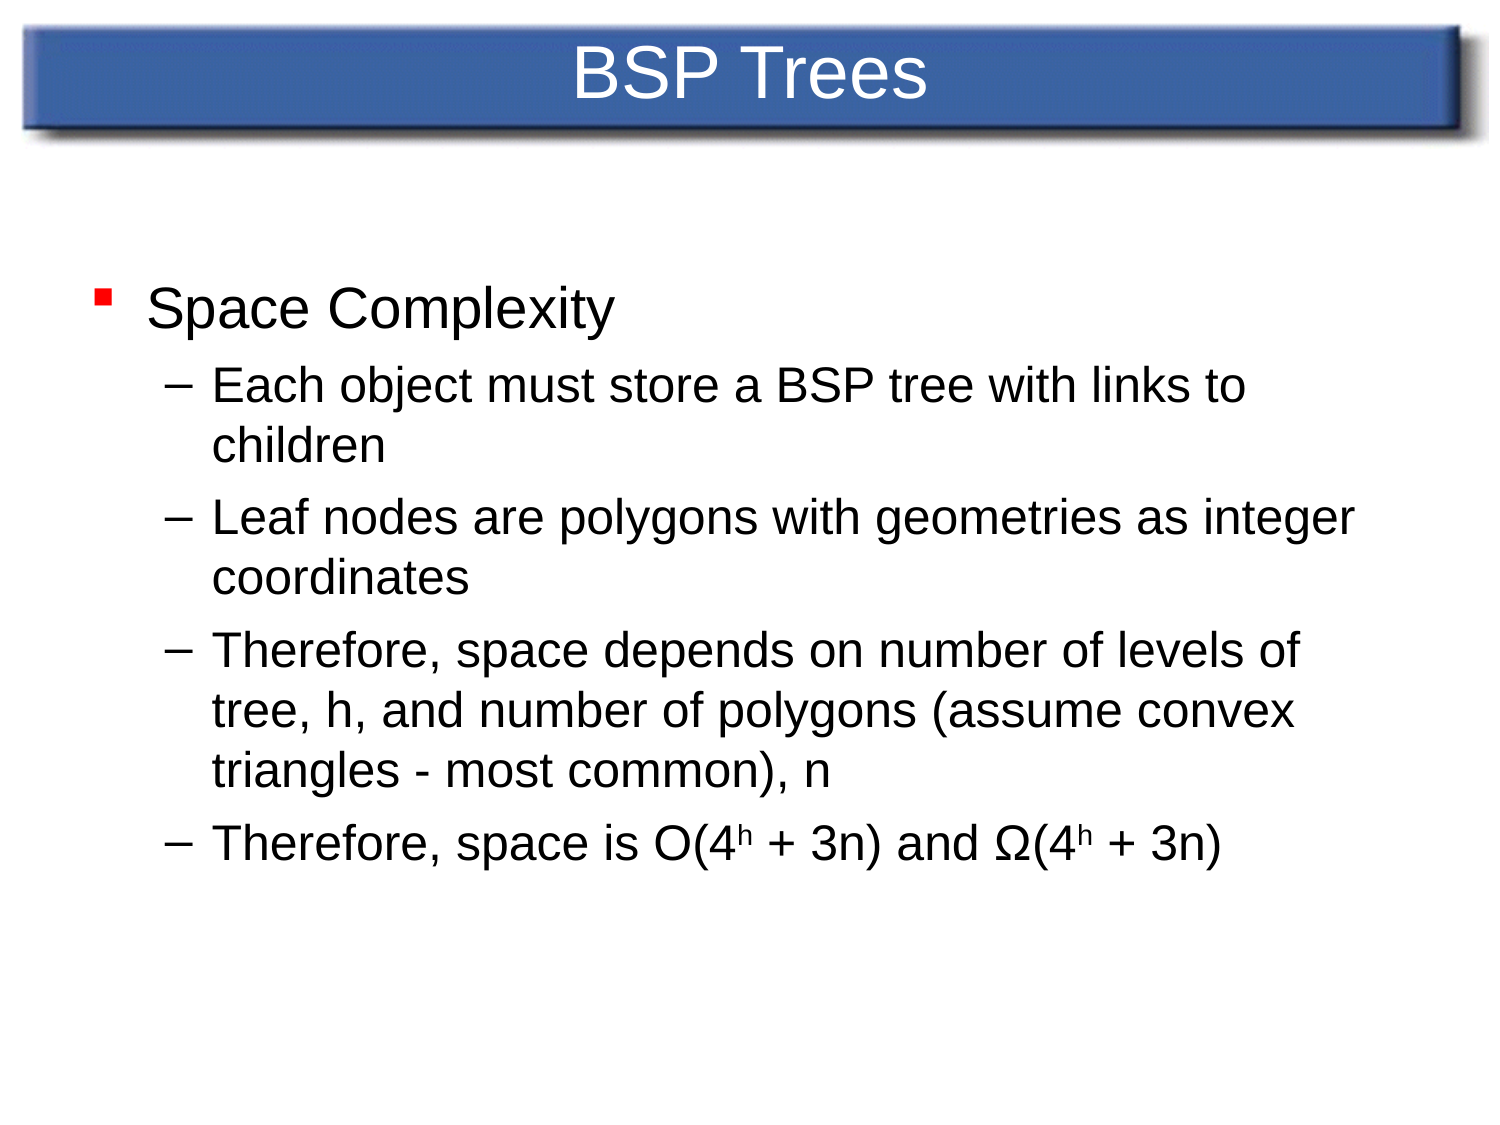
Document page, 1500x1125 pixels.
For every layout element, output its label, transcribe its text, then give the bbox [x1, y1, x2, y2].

picture [21, 22, 1489, 149]
title BSP Trees [75, 0, 1426, 138]
list Space Complexity Each object must store a BSP tree with links to children Leaf nodes are polygons with geometries as integer coordinates Therefore, space depends on number of levels of tree, h, and number of polygons (assume convex triangles - most common), n Therefore, space is O(4h + 3n) and Ω(4h + 3n) [75, 262, 1426, 1006]
